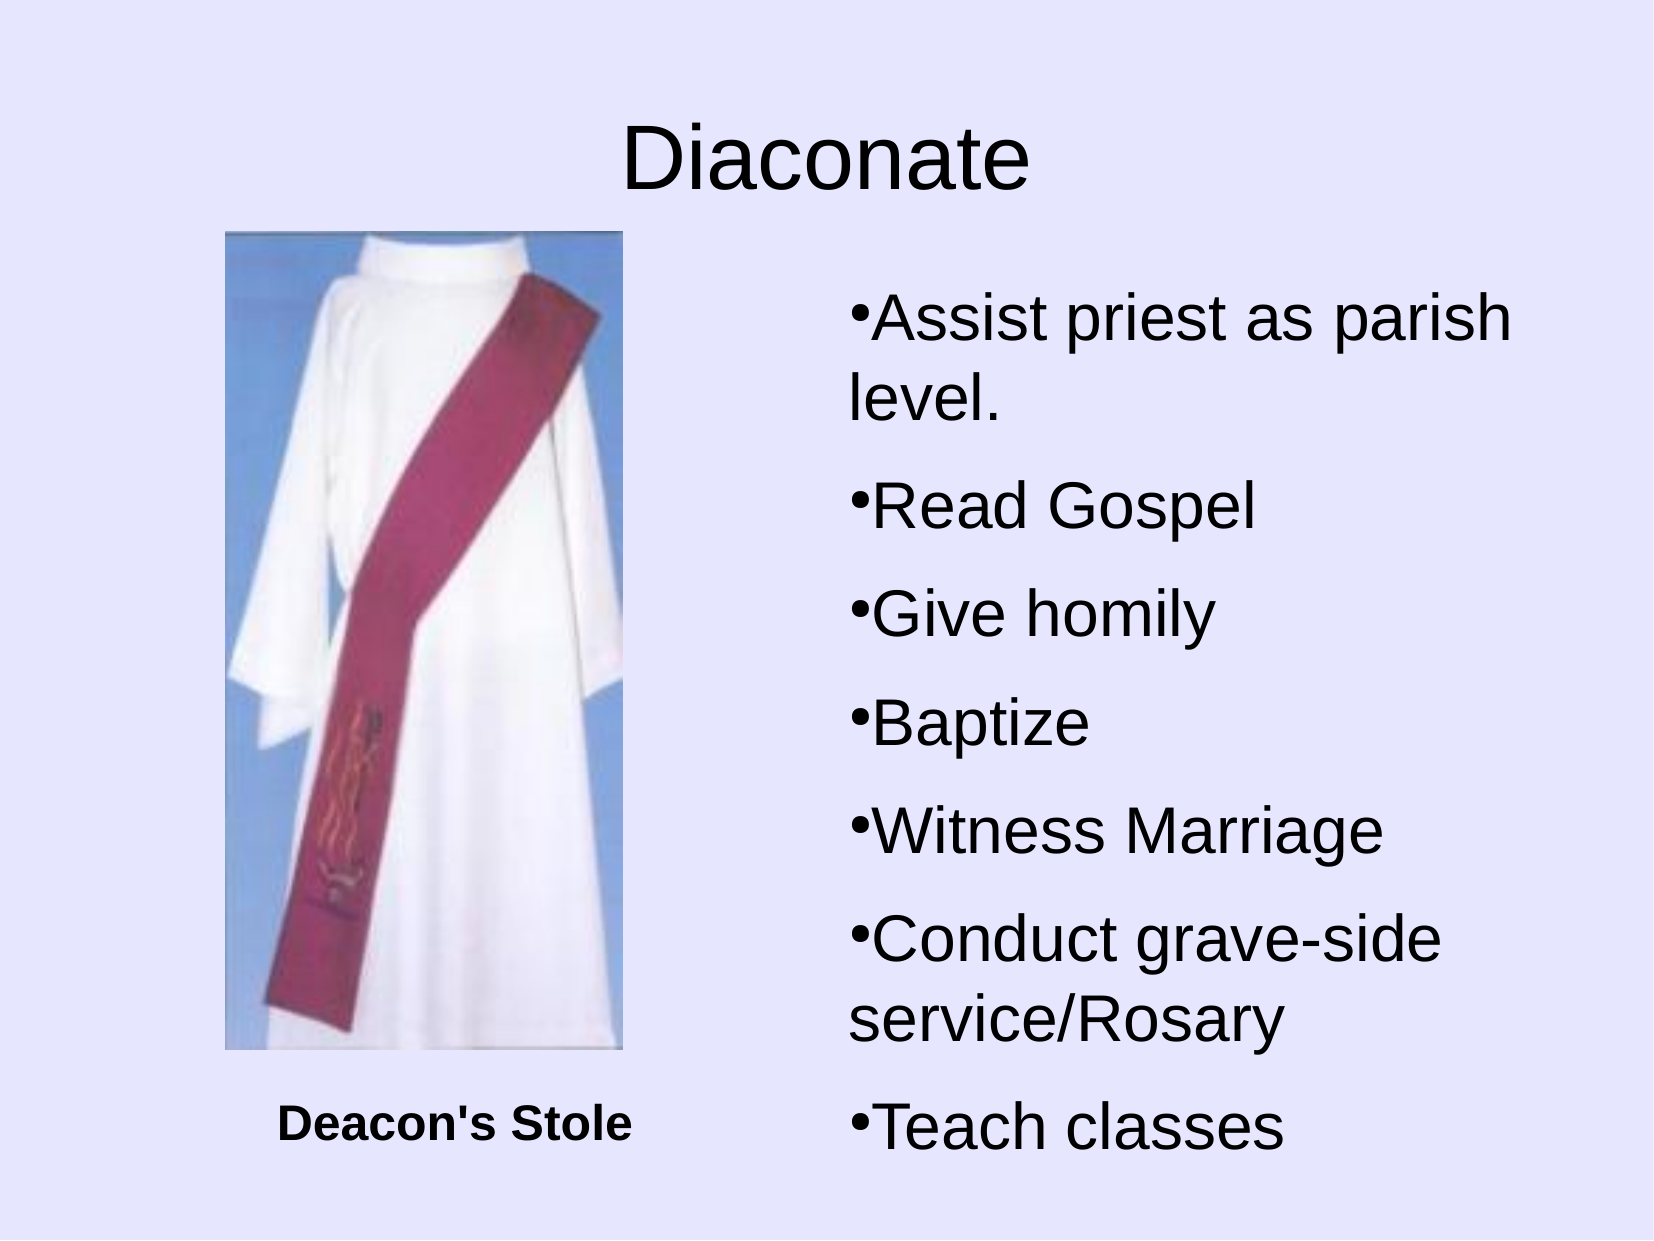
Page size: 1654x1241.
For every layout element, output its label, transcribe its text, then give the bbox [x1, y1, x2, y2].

list Assist priest as parish level. Read Gospel Give homily Baptize Witness Marriage Conduct grave-side service/Rosary Teach classes [848, 274, 1576, 1126]
picture [225, 231, 623, 1051]
text_box Deacon's Stole [132, 1087, 733, 1160]
title Diaconate [82, 49, 1571, 257]
